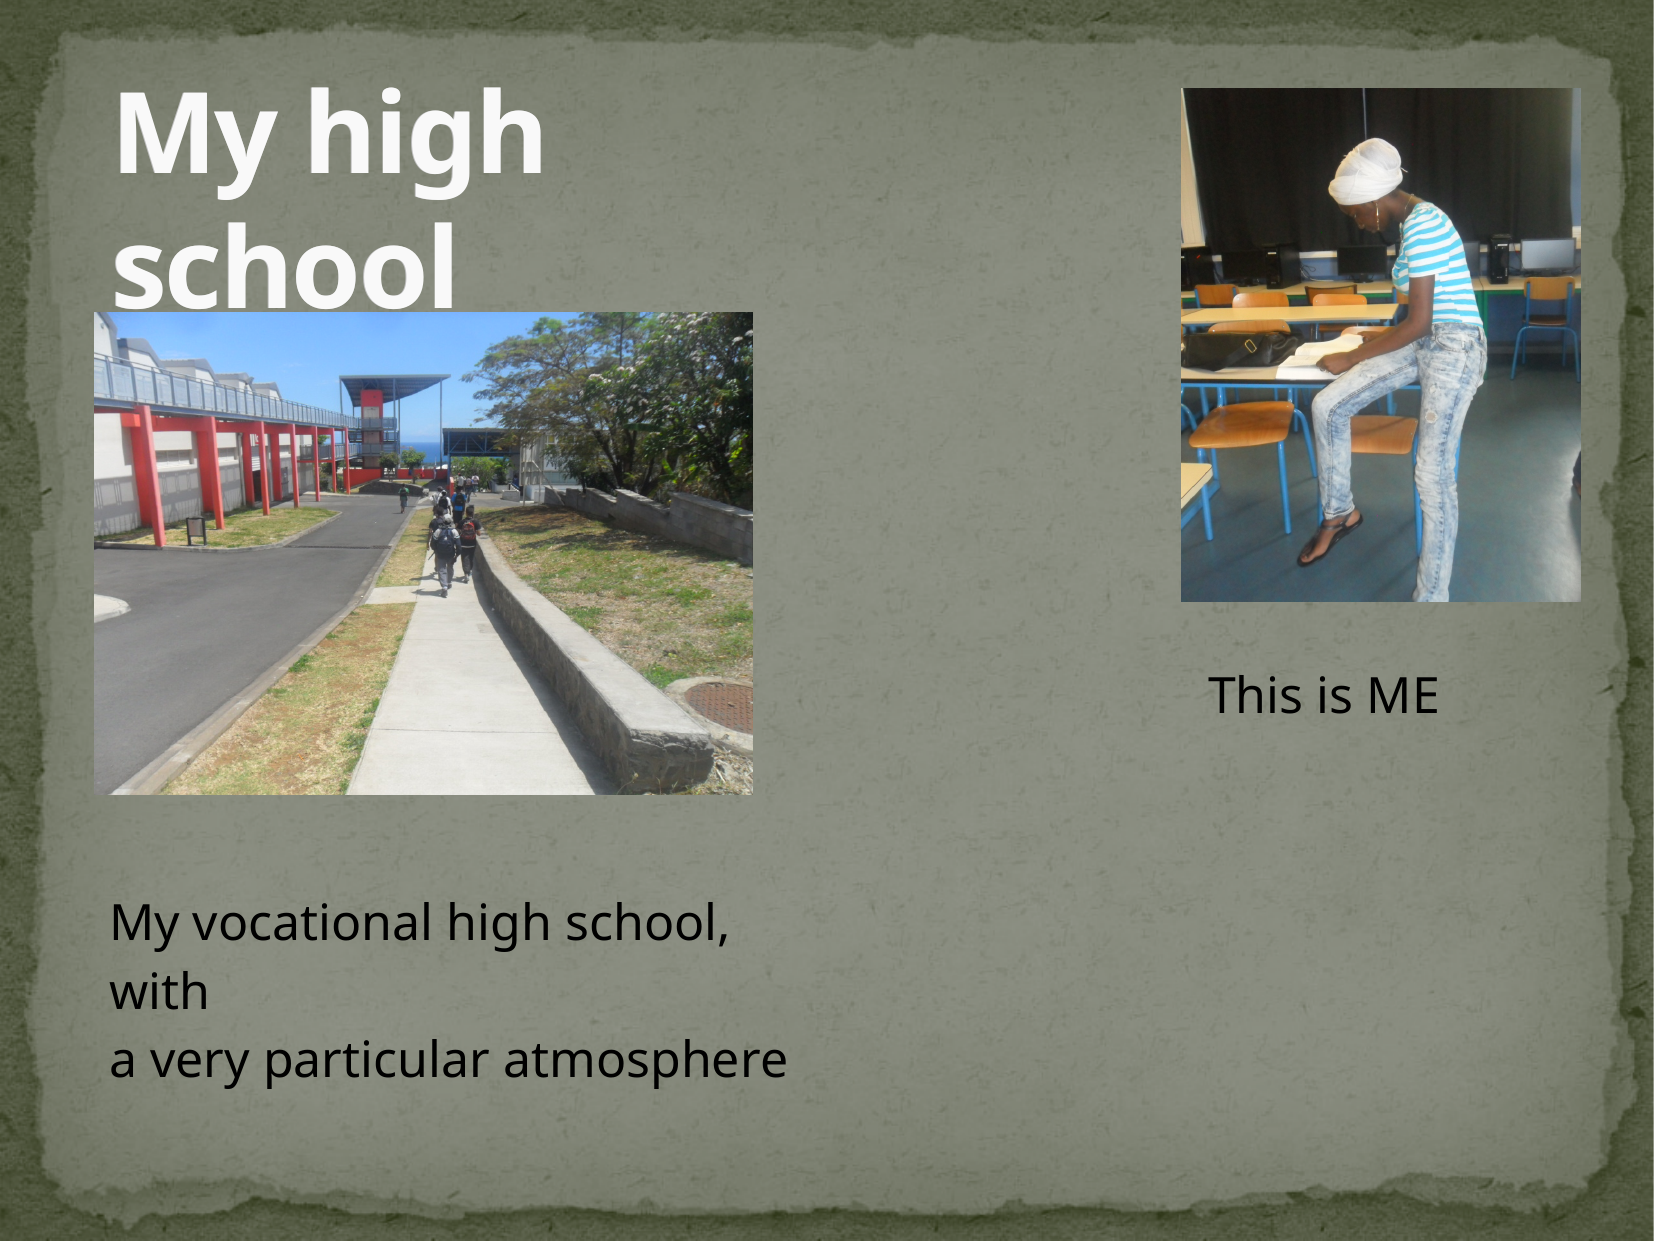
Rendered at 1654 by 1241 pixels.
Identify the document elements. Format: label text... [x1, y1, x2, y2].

title My high school [94, 53, 910, 261]
text_box This is ME [1193, 655, 1572, 732]
text_box My vocational high school, with a very particular atmosphere [94, 879, 851, 1027]
picture [1181, 88, 1581, 602]
picture [94, 312, 753, 795]
